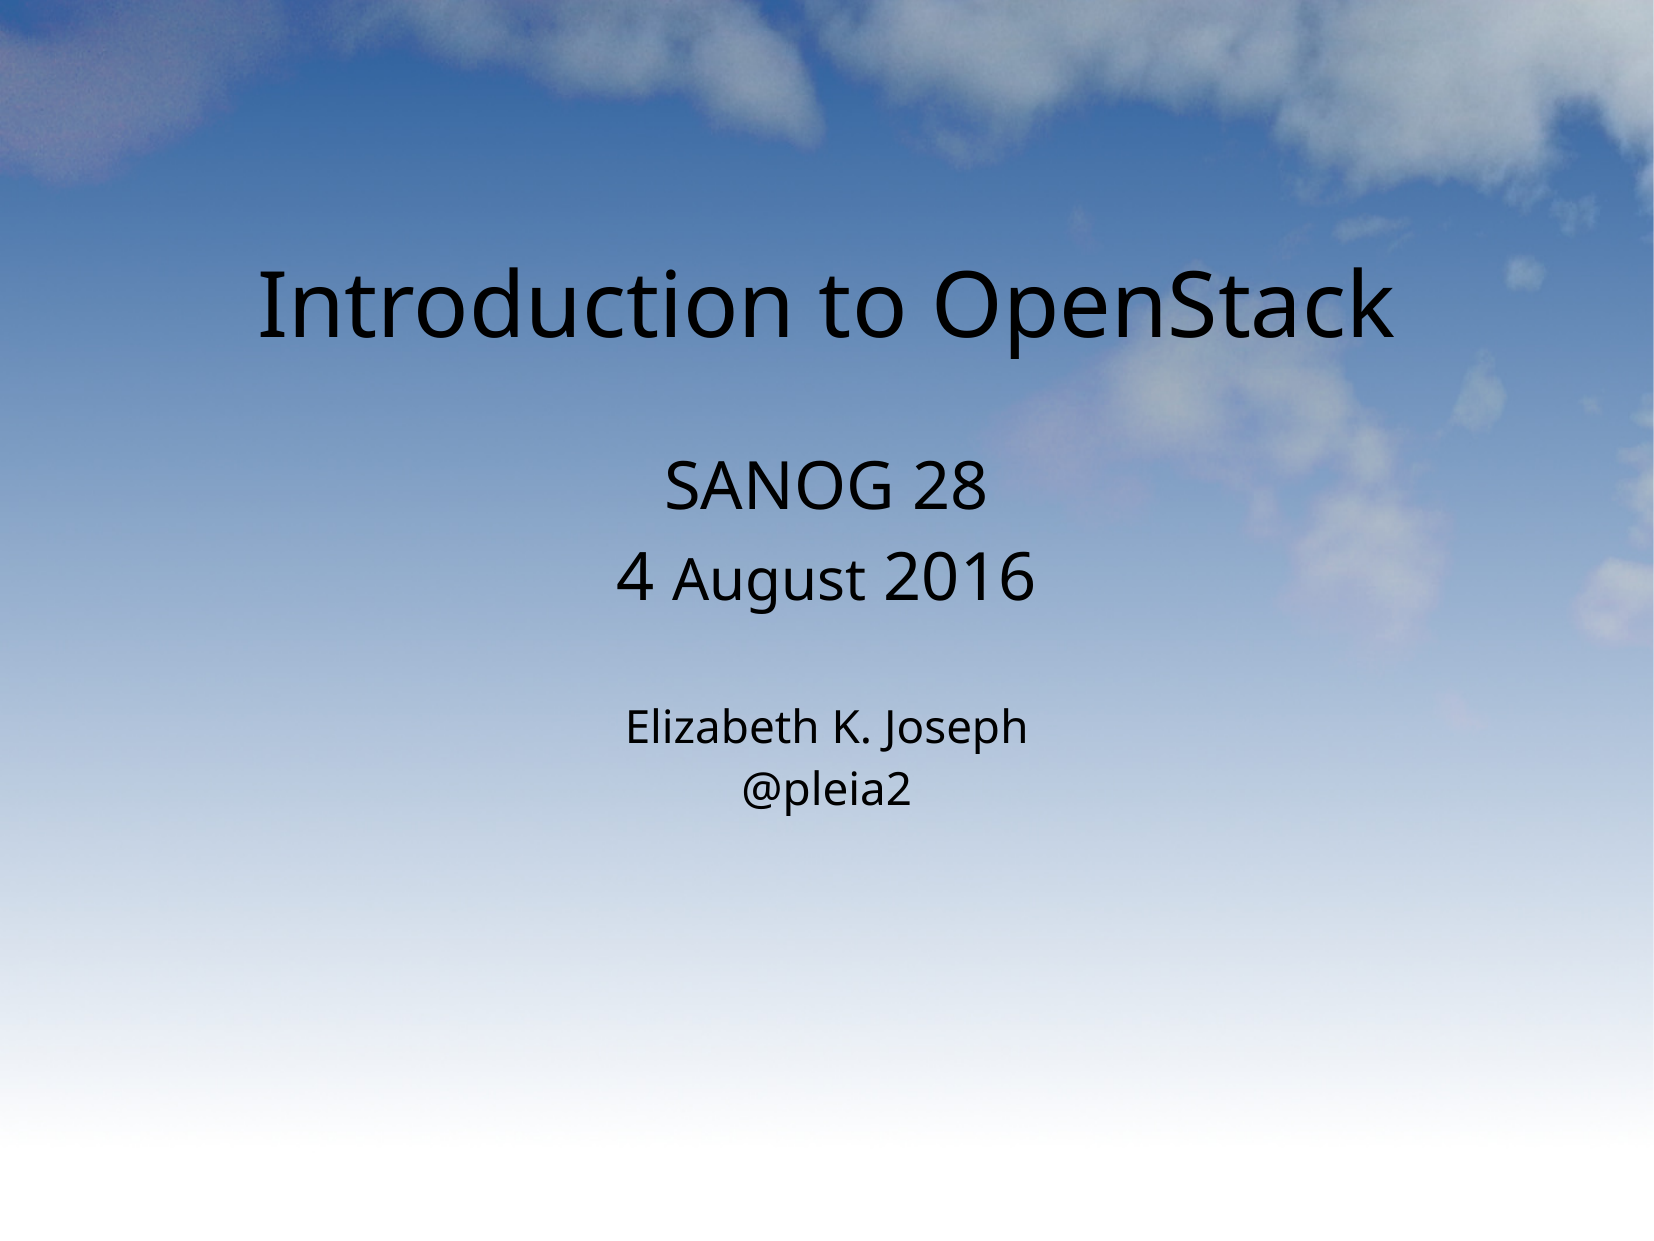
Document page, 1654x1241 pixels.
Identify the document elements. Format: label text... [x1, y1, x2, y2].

picture [0, 0, 1654, 1241]
subtitle Introduction to OpenStack SANOG 28 4 August 2016 Elizabeth K. Joseph @pleia2 [82, 49, 1571, 1010]
